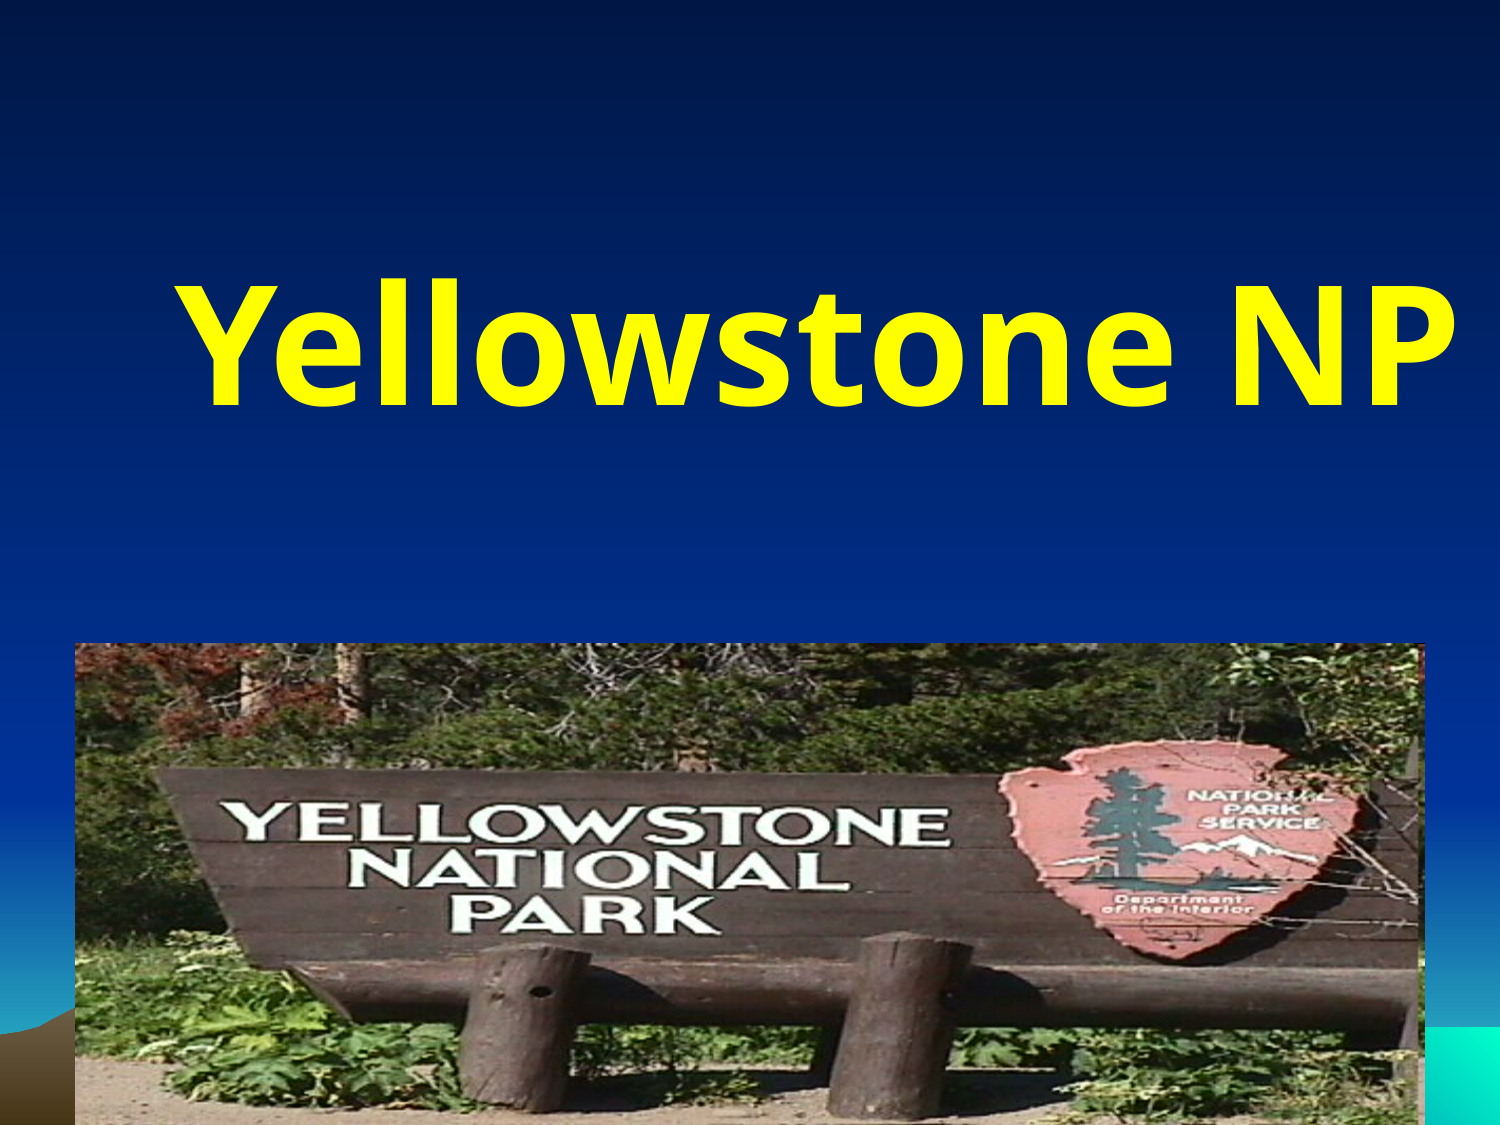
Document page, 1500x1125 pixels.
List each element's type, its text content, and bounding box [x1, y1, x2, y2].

text_box Yellowstone NP [159, 231, 1347, 594]
picture [75, 643, 1425, 1125]
